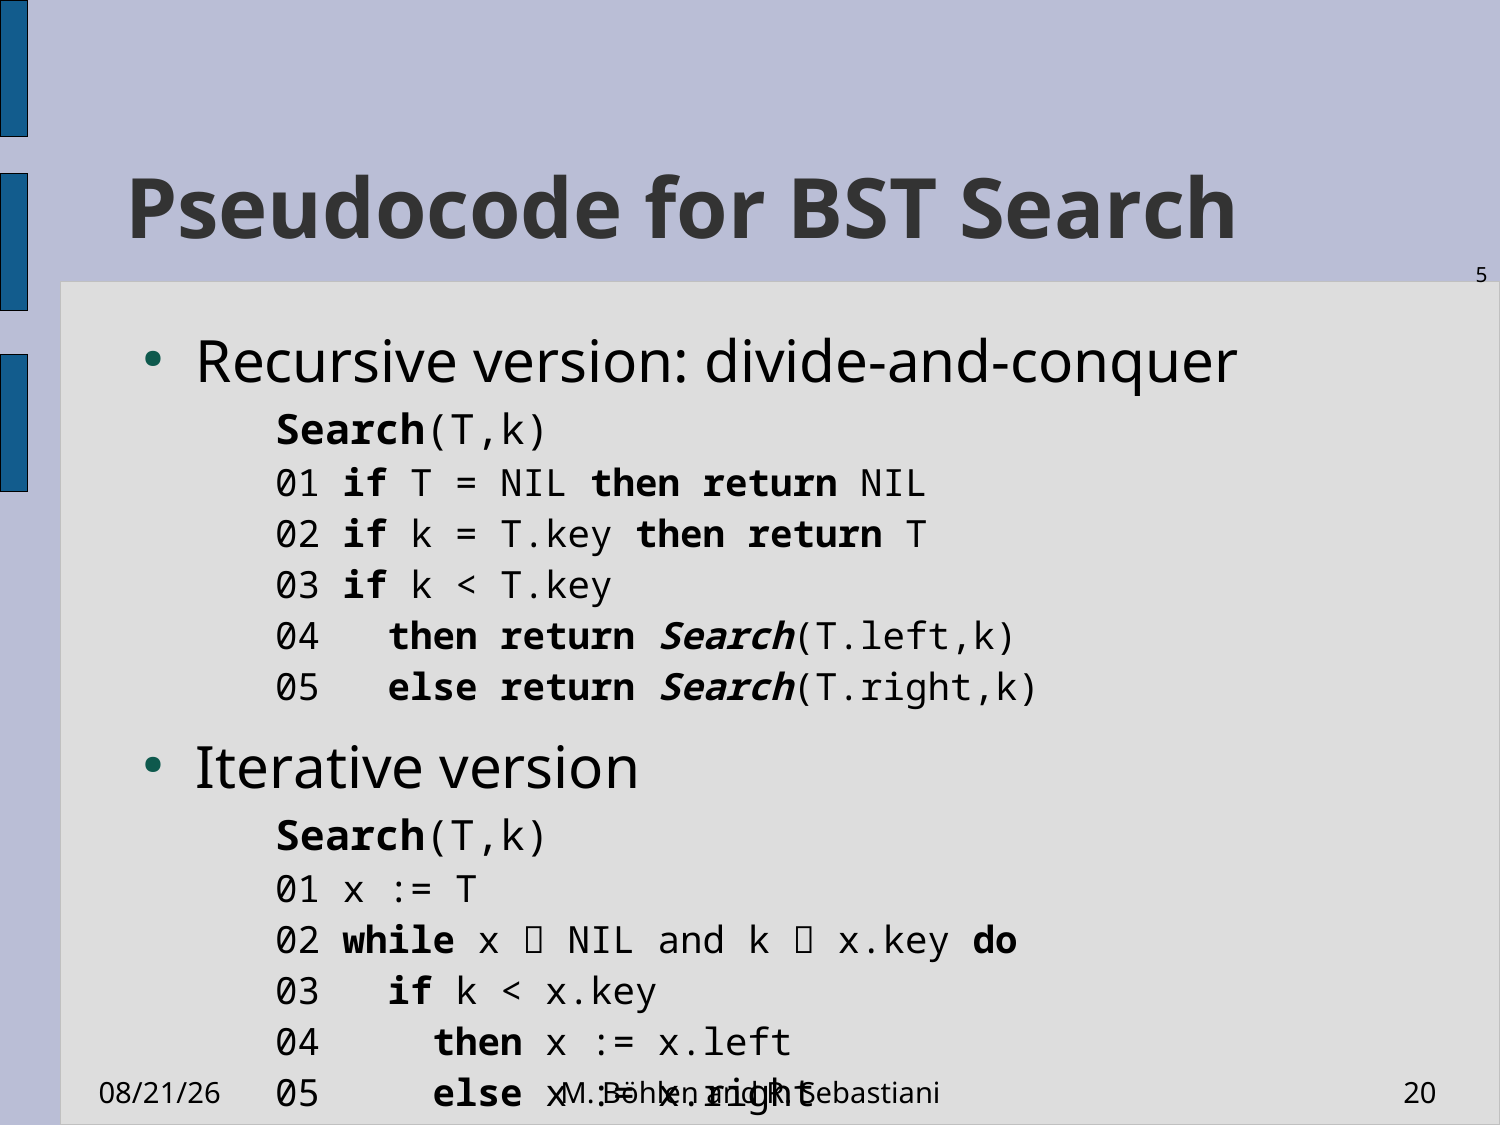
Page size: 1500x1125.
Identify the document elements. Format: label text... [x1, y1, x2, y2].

list Recursive version: divide-and-conquer Search(T,k) 01 if T = NIL then return NIL 02 if k = T.key then return T 03 if k < T.key 04 then return Search(T.left,k) 05 else return Search(T.right,k) Iterative version Search(T,k) 01 x := T 02 while x  NIL and k  x.key do 03 if k < x.key 04 then x := x.left 05 else x := x.right 06 return x [110, 312, 1459, 1067]
title Pseudocode for BST Search [110, 67, 1392, 271]
text_box 5 [1460, 252, 1500, 293]
